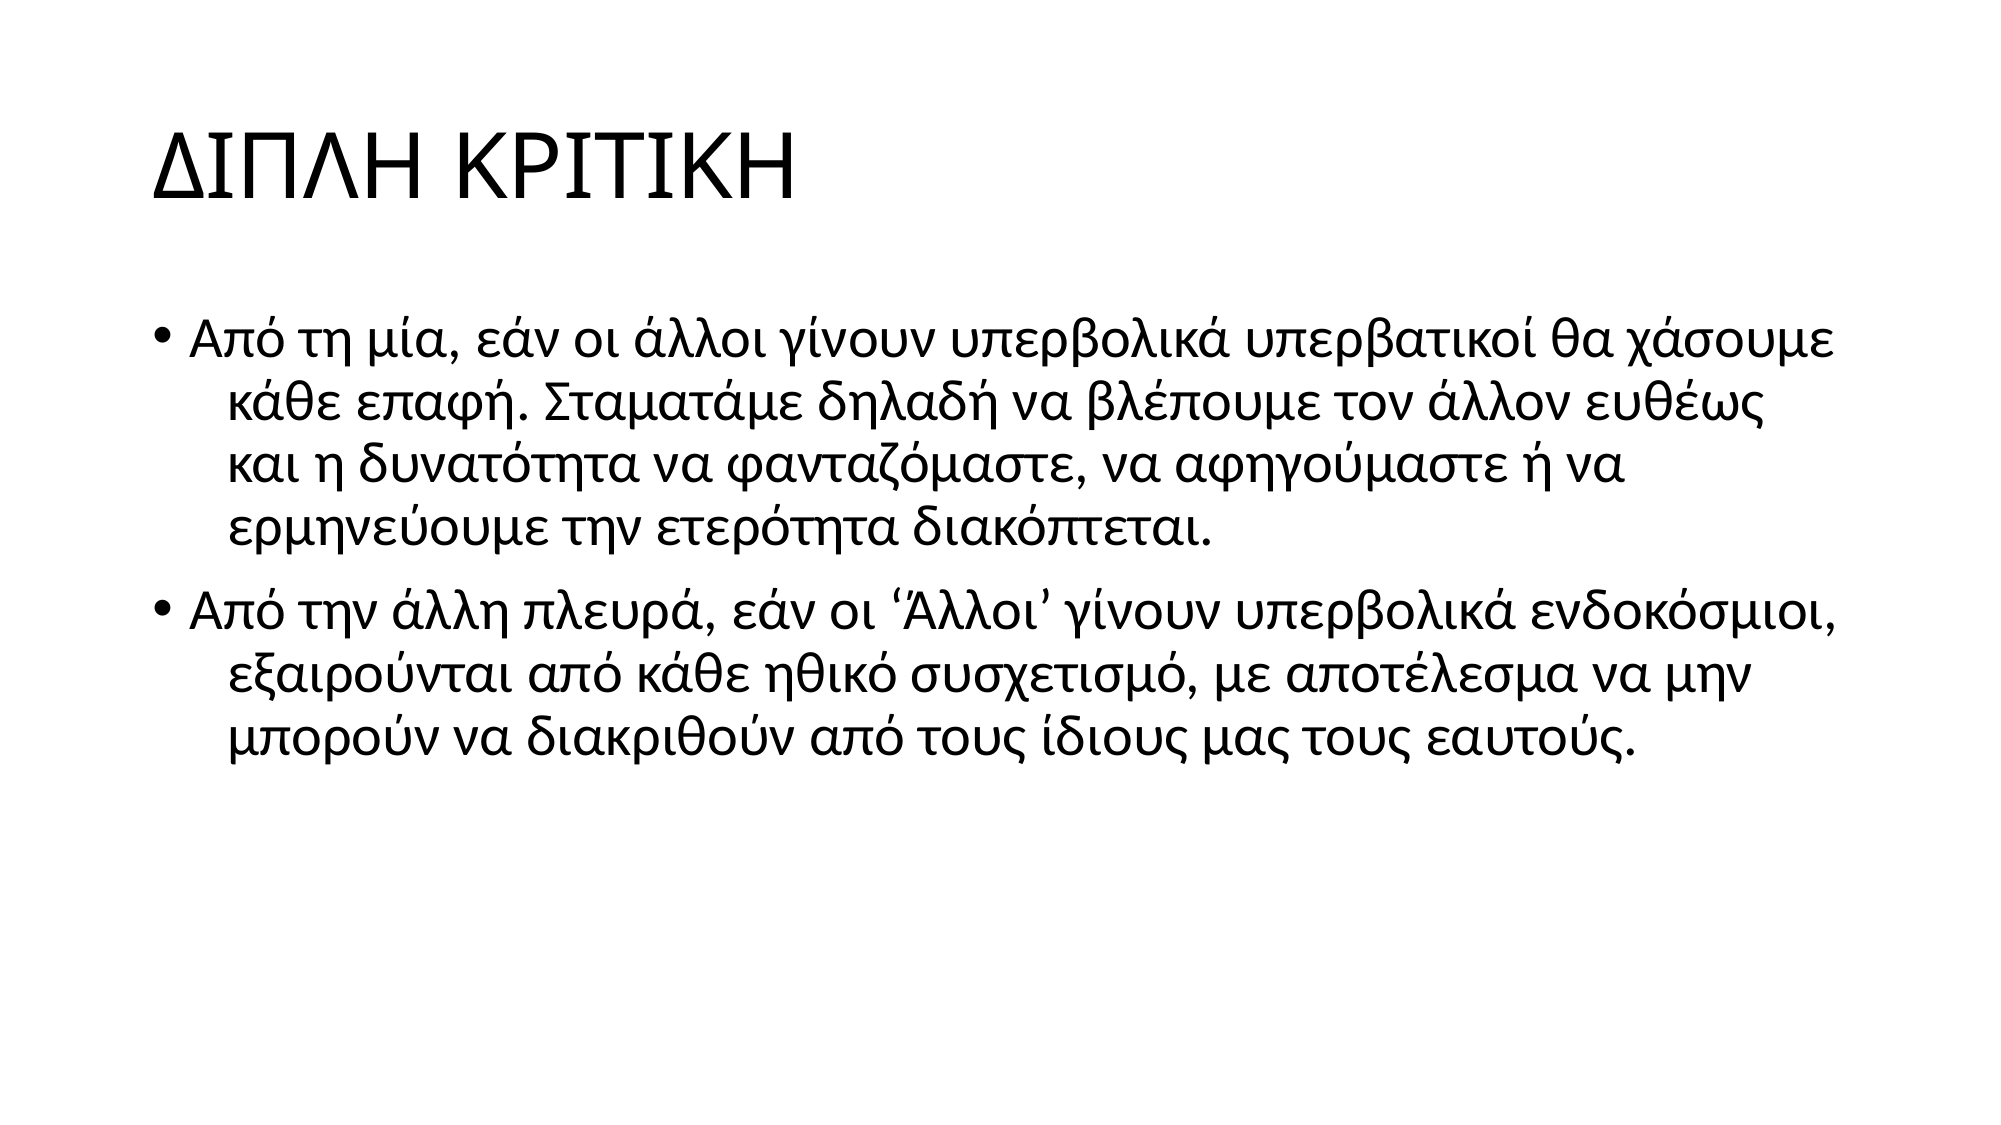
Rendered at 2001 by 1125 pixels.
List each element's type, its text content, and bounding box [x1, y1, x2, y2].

list Από τη μία, εάν οι άλλοι γίνουν υπερβολικά υπερβατικοί θα χάσουμε κάθε επαφή. Σταματάμε δηλαδή να βλέπουμε τον άλλον ευθέως και η δυνατότητα να φανταζόμαστε, να αφηγούμαστε ή να ερμηνεύουμε την ετερότητα διακόπτεται. Από την άλλη πλευρά, εάν οι ‘Άλλοι’ γίνουν υπερβολικά ενδοκόσμιοι, εξαιρούνται από κάθε ηθικό συσχετισμό, με αποτέλεσμα να μην μπορούν να διακριθούν από τους ίδιους μας τους εαυτούς. [137, 299, 1863, 1014]
title ΔΙΠΛΗ ΚΡΙΤΙΚΗ [137, 59, 1863, 278]
